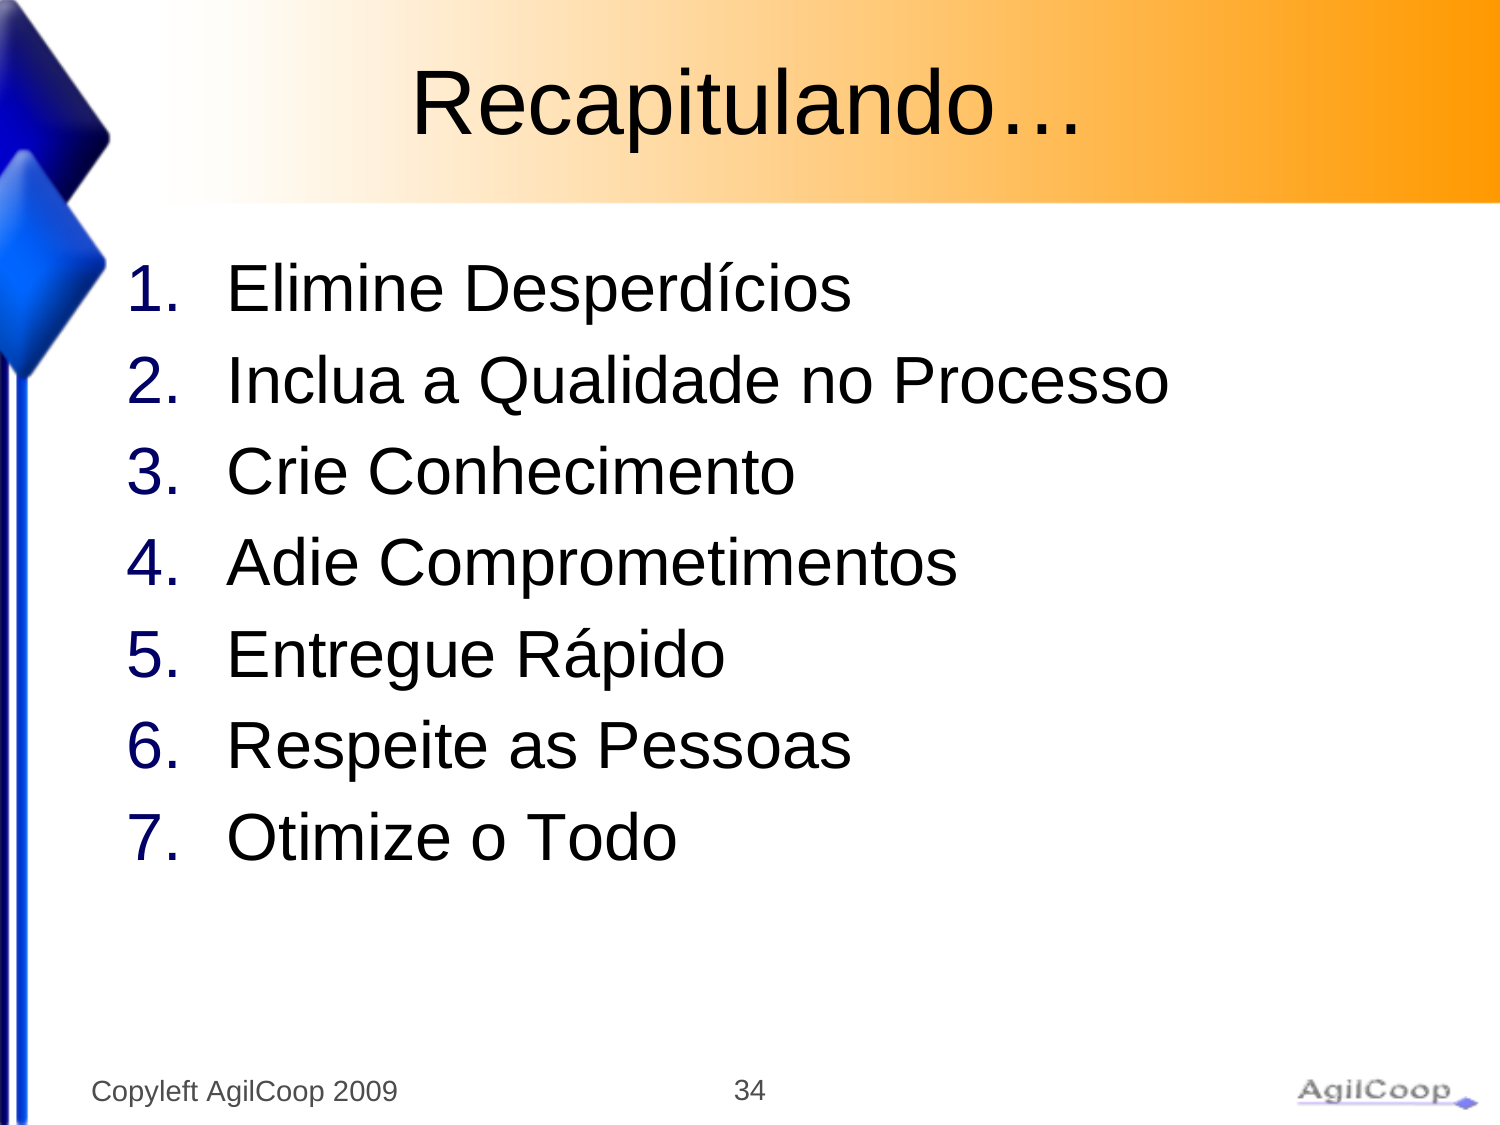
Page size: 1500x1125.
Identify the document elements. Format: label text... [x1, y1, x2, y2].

title Recapitulando… [75, 8, 1426, 197]
list Elimine Desperdícios Inclua a Qualidade no Processo Crie Conhecimento Adie Comprometimentos Entregue Rápido Respeite as Pessoas Otimize o Todo [112, 243, 1425, 1006]
picture [0, 0, 1500, 1125]
